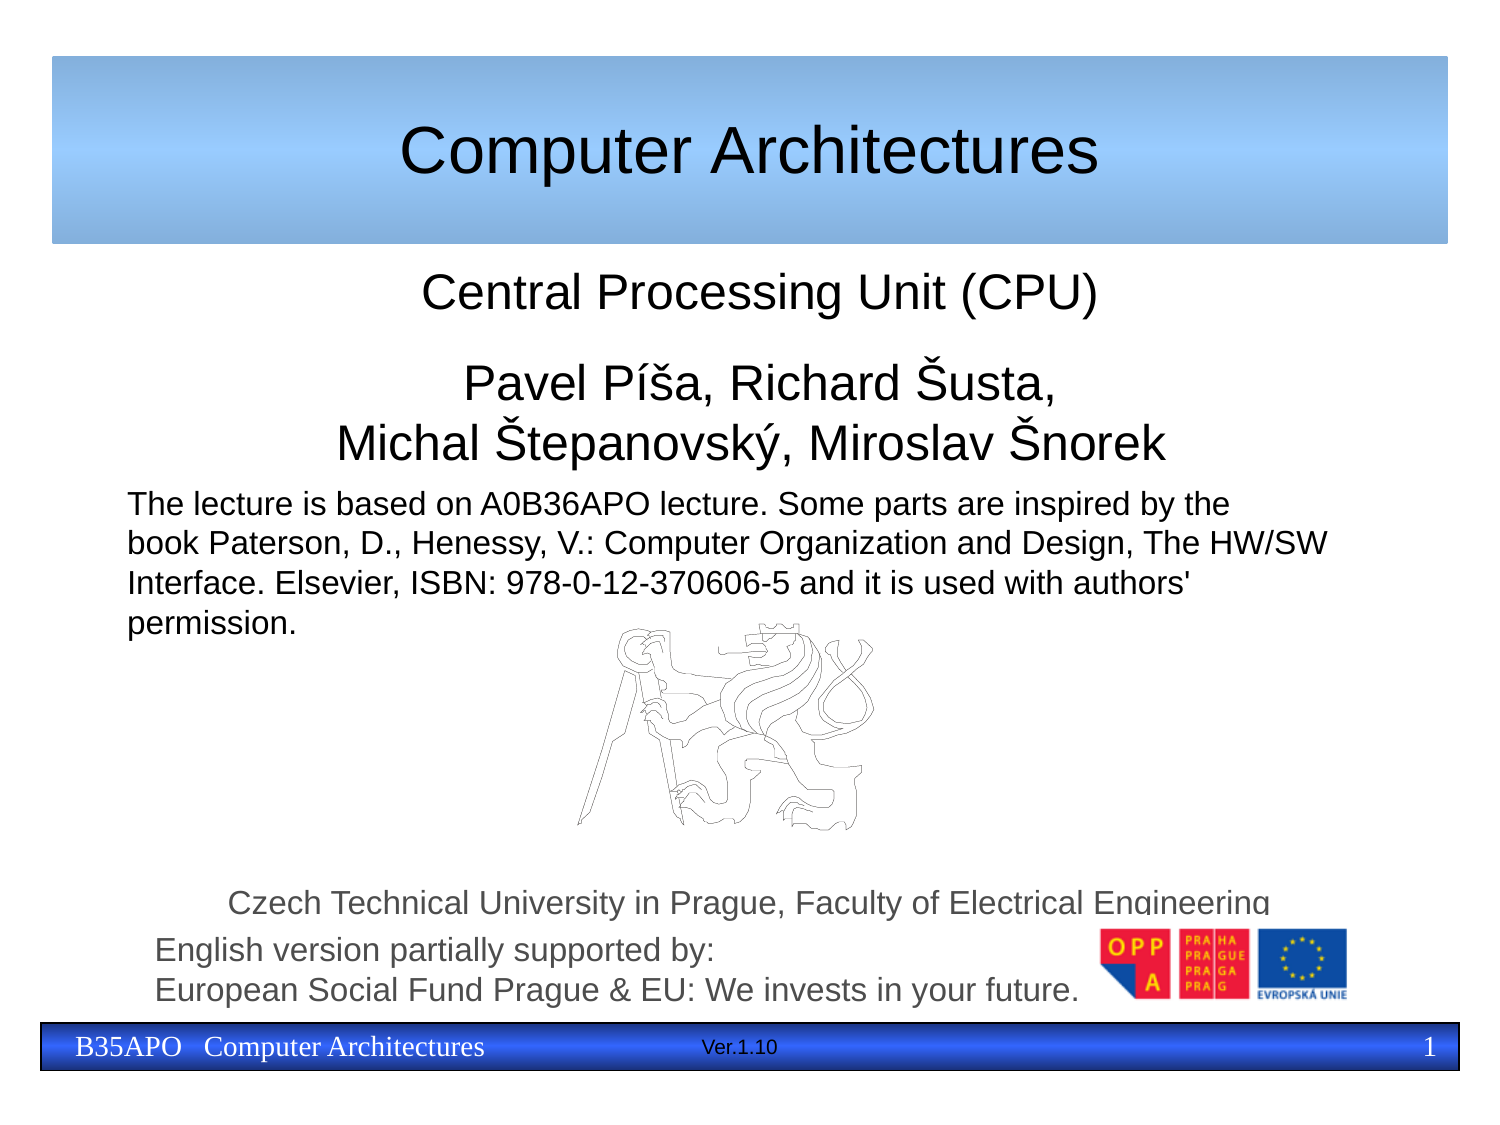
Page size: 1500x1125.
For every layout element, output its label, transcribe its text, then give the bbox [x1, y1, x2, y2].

text_box Ver.1.10 [686, 1028, 805, 1065]
text_box Czech Technical University in Prague, Faculty of Electrical Engineering [199, 873, 1301, 920]
picture [1087, 915, 1361, 1013]
text_box Central Processing Unit (CPU) Pavel Píša, Richard Šusta, Michal Štepanovský, Miroslav Šnorek [54, 251, 1449, 479]
title Computer Architectures [52, 56, 1448, 244]
text_box English version partially supported by: European Social Fund Prague & EU: We invests in your future. [139, 920, 1140, 1016]
text_box The lecture is based on A0B36APO lecture. Some parts are inspired by the book Paterson, D., Henessy, V.: Computer Organization and Design, The HW/SW Interface. Elsevier, ISBN: 978-0-12-370606-5 and it is used with authors' permission. [112, 473, 1424, 650]
chart [574, 650, 879, 837]
